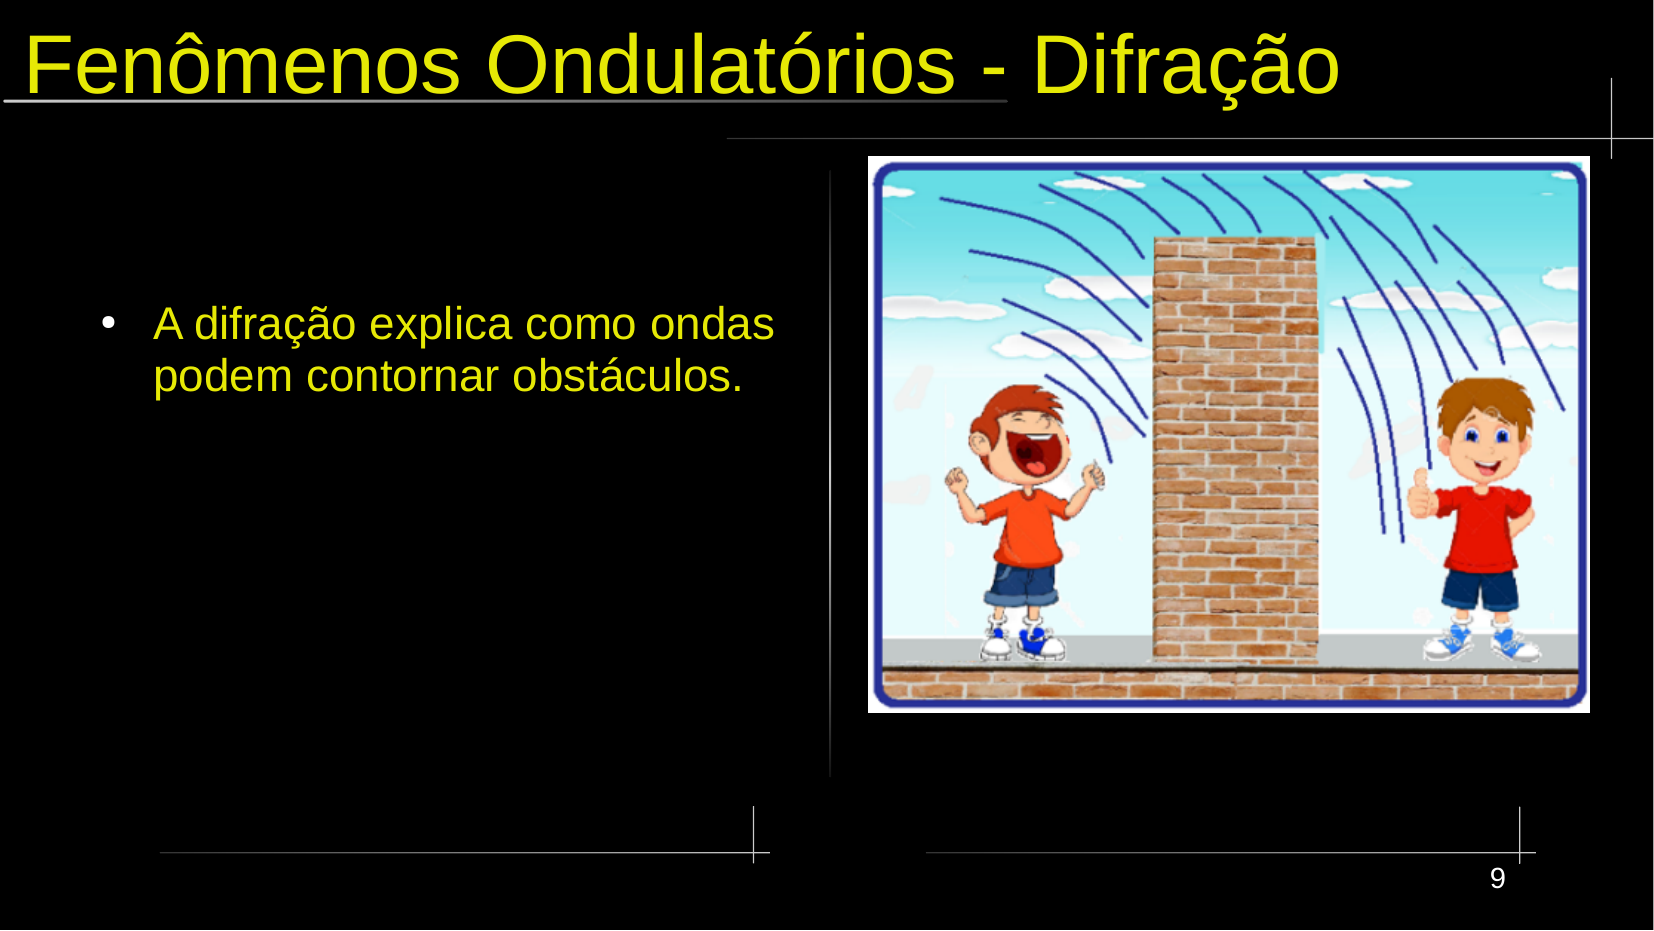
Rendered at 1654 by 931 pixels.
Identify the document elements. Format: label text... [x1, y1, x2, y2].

picture [868, 156, 1590, 713]
list A difração explica como ondas podem contornar obstáculos. [82, 217, 809, 758]
title Fenômenos Ondulatórios - Difração [23, 11, 1589, 119]
